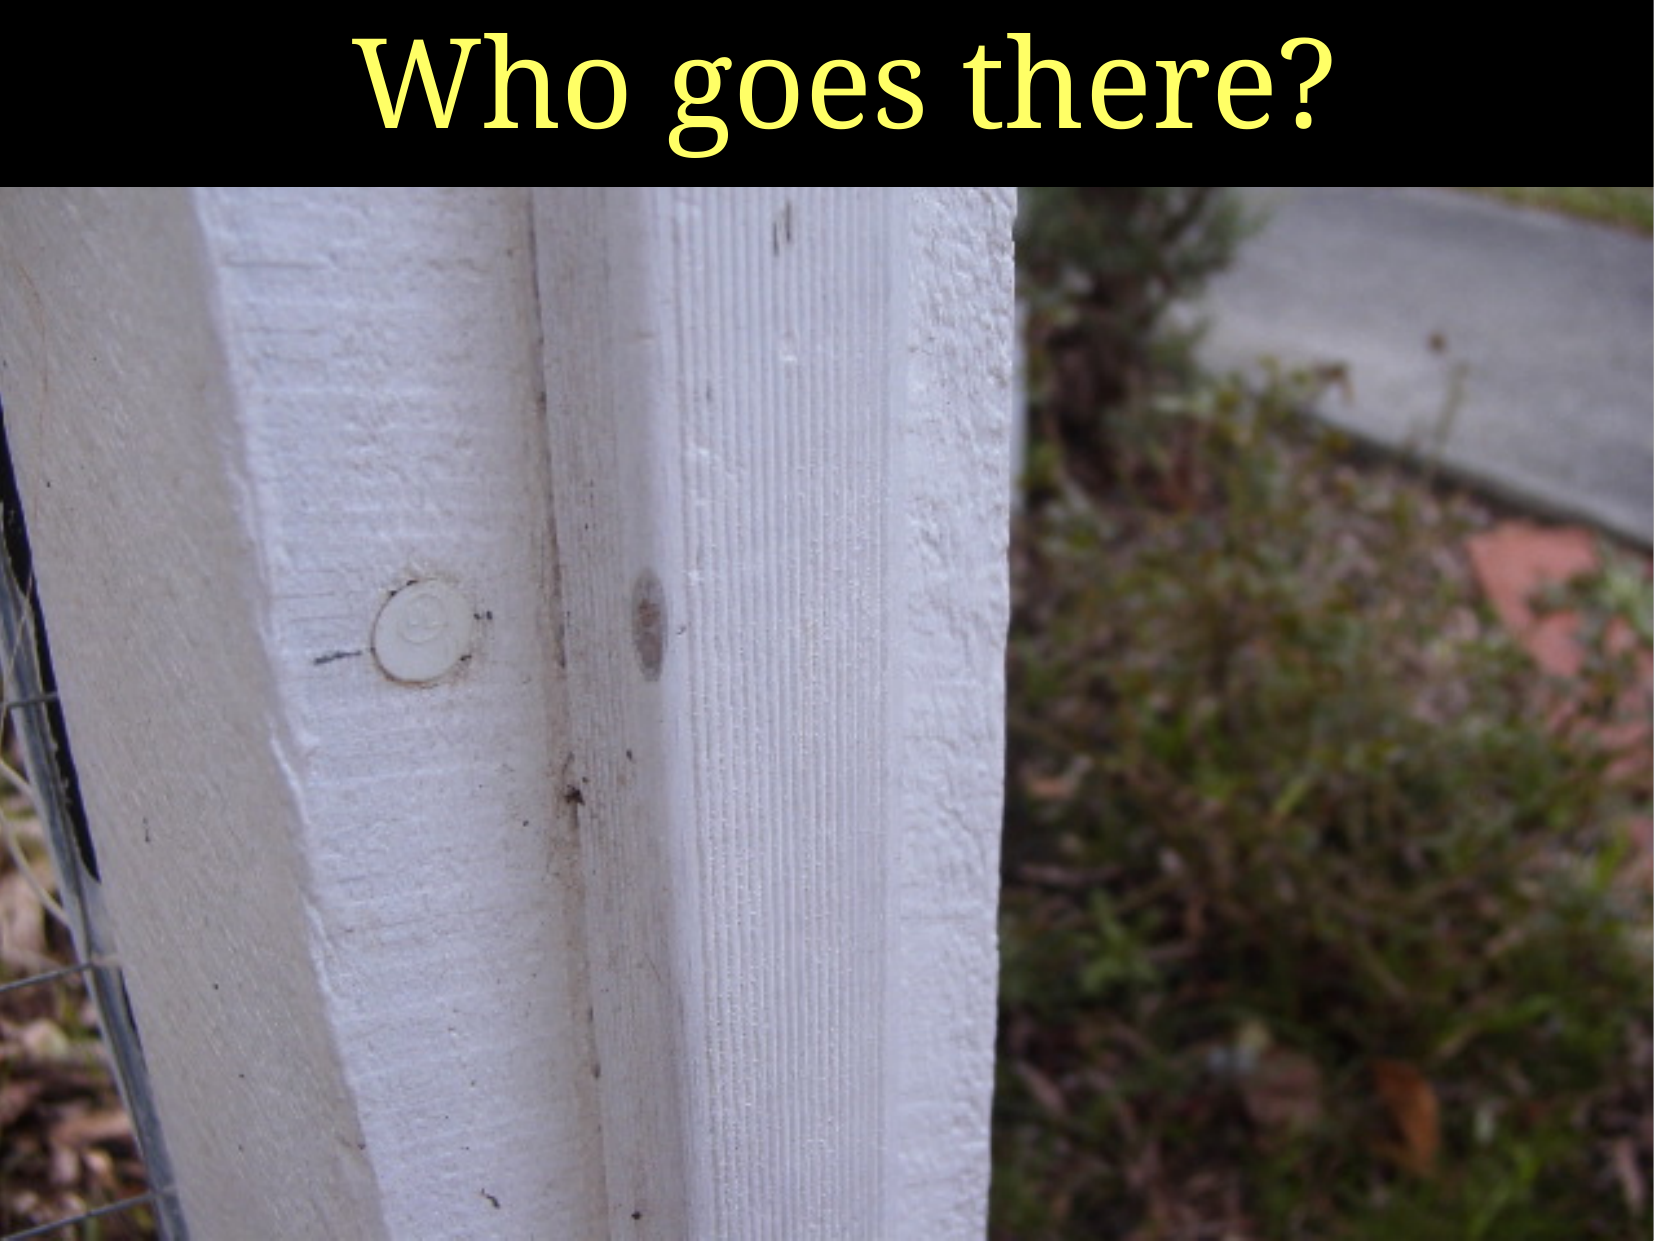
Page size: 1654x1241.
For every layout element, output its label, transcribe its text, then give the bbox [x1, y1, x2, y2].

picture [0, 187, 1654, 1241]
text_box Who goes there? [0, 0, 1654, 187]
